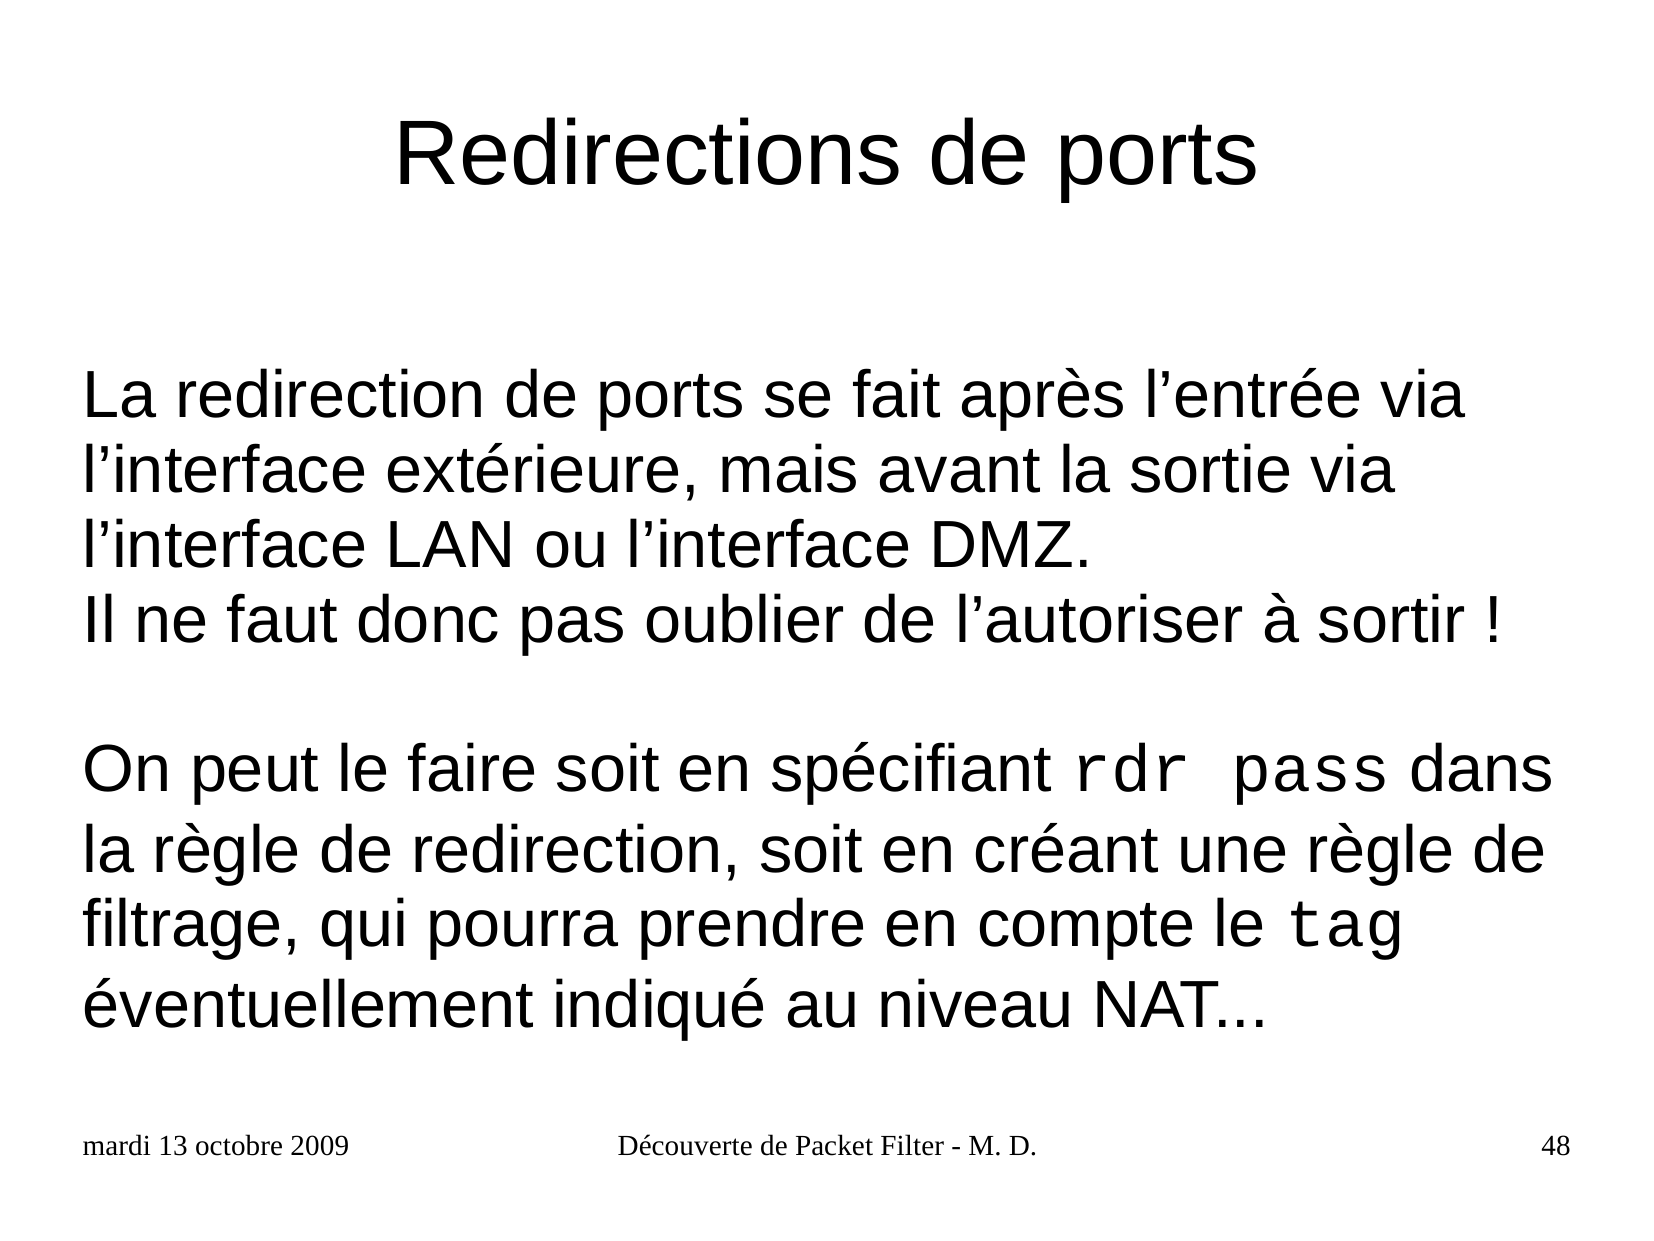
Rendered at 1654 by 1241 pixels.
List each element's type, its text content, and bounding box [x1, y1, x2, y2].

title Redirections de ports [82, 56, 1571, 250]
subtitle La redirection de ports se fait après l’entrée via l’interface extérieure, mais avant la sortie via l’interface LAN ou l’interface DMZ. Il ne faut donc pas oublier de l’autoriser à sortir ! On peut le faire soit en spécifiant rdr pass dans la règle de redirection, soit en créant une règle de filtrage, qui pourra prendre en compte le tag éventuellement indiqué au niveau NAT... [82, 297, 1571, 1102]
